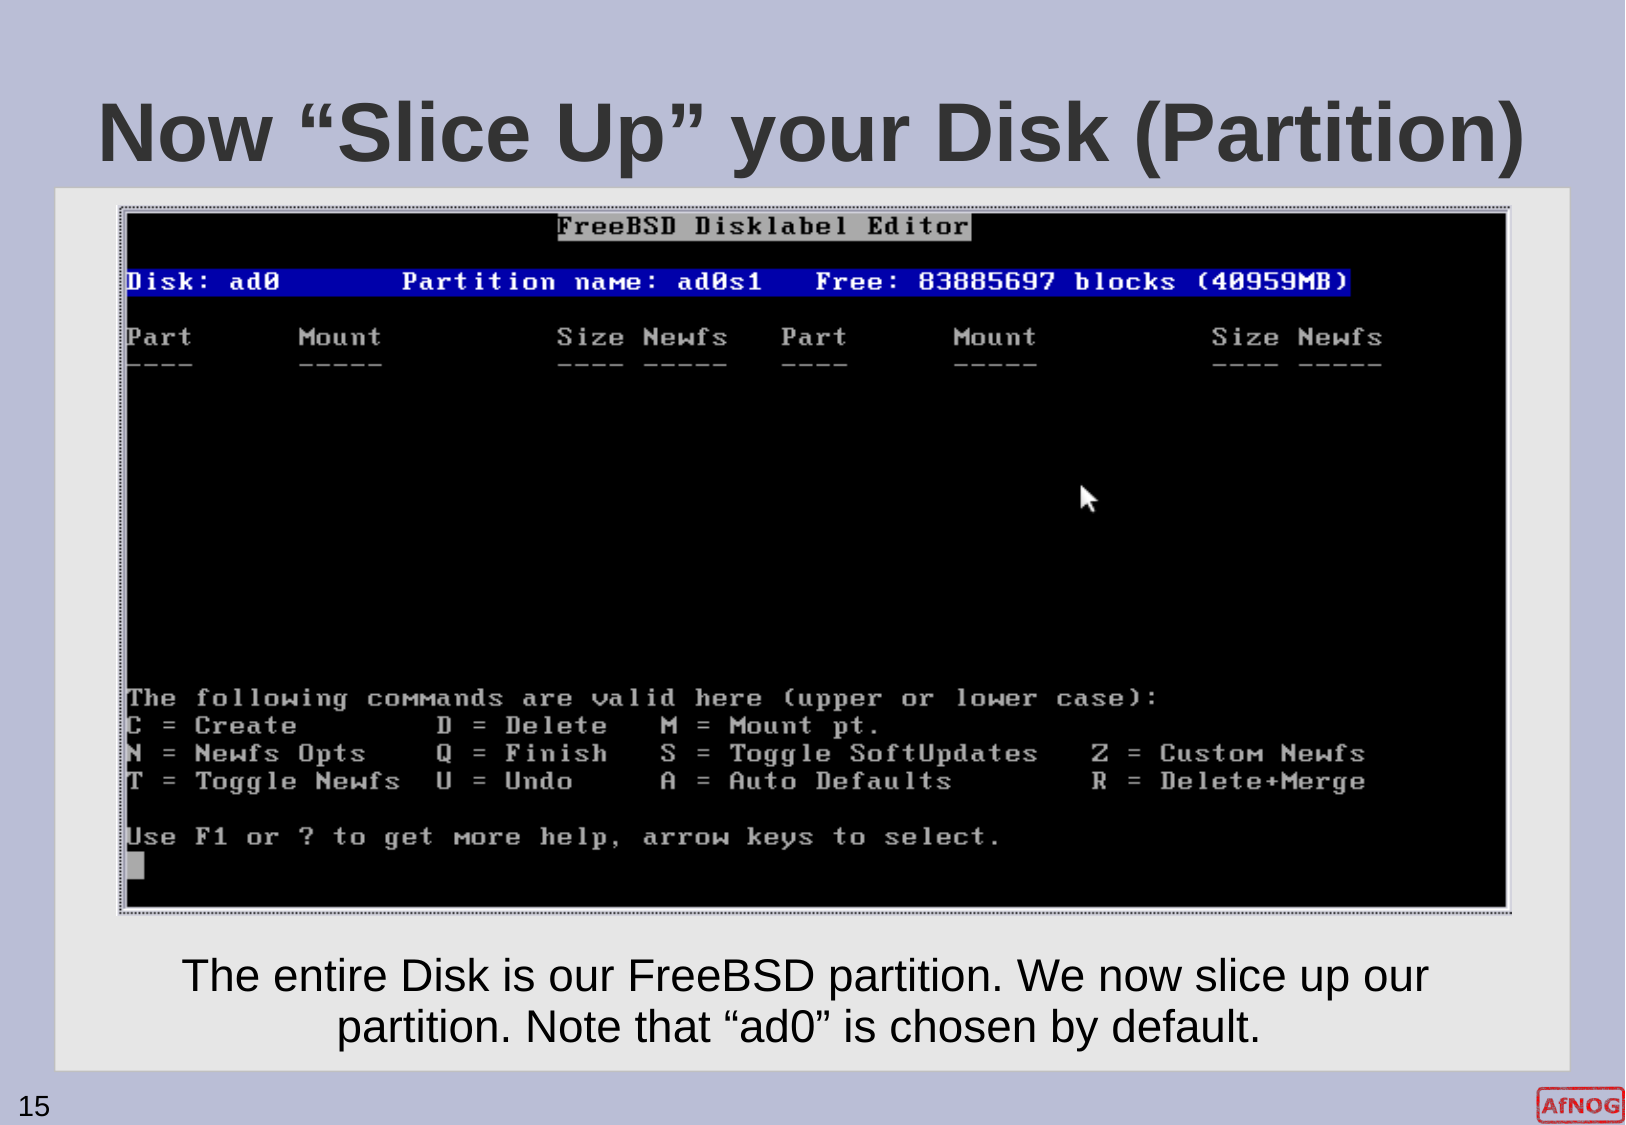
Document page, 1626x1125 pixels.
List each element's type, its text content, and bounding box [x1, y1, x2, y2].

picture [1535, 1085, 1626, 1125]
text_box The entire Disk is our FreeBSD partition. We now slice up our partition. Note that “ad0” is chosen by default. [82, 939, 1530, 1055]
text_box Now “Slice Up” your Disk (Partition) [54, 44, 1571, 215]
picture [116, 205, 1512, 916]
